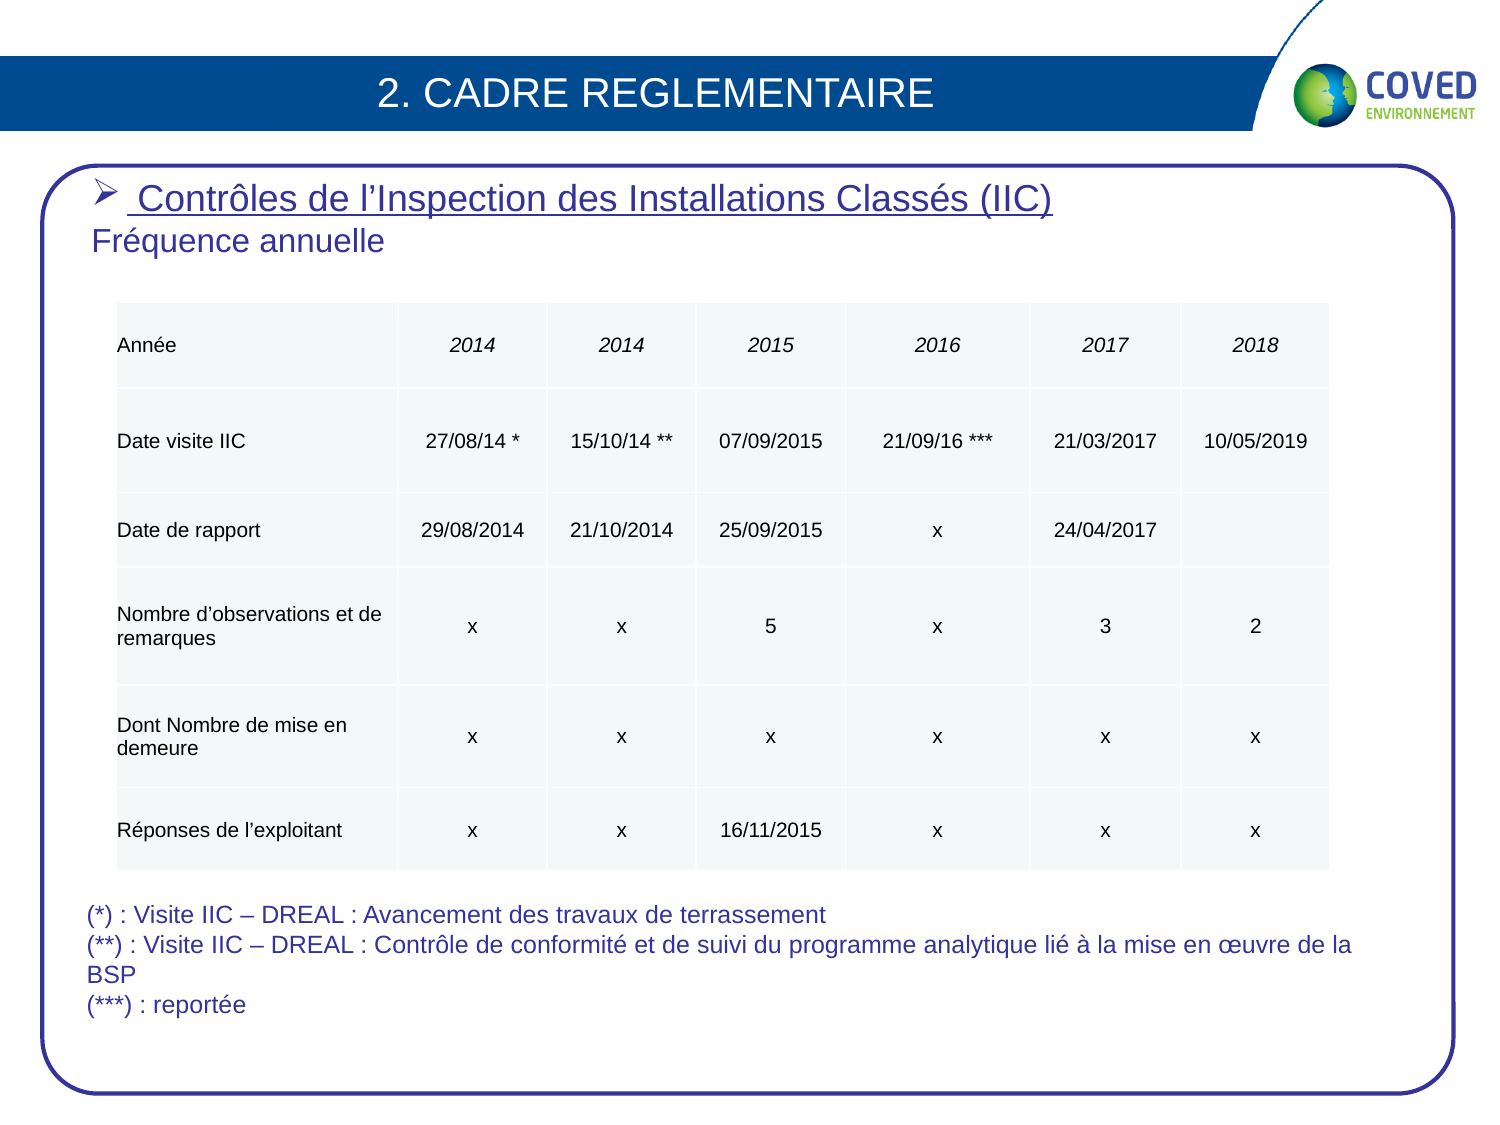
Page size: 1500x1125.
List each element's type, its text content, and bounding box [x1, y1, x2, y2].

table_header Année [117, 303, 397, 387]
table_header 2014 [399, 303, 546, 387]
text_box [42, 170, 1454, 1094]
table_cell 21/10/2014 [548, 493, 695, 566]
table_cell 10/05/2019 [1182, 389, 1329, 492]
text_box (*) : Visite IIC – DREAL : Avancement des travaux de terrassement (**) : Visite IIC – DREAL : Contrôle de conformité et de suivi du programme analytique lié à la mise en œuvre de la BSP (***) : reportée [71, 890, 1424, 1051]
table_cell Nombre d’observations et de remarques [117, 568, 397, 684]
table_cell 5 [697, 568, 845, 684]
table_cell 21/03/2017 [1031, 389, 1180, 492]
picture [0, 0, 1500, 135]
table_cell 15/10/14 ** [548, 389, 695, 492]
table_cell x [548, 788, 695, 870]
table_cell 21/09/16 *** [846, 389, 1029, 492]
table_cell x [1182, 788, 1329, 870]
table_cell x [846, 493, 1029, 566]
table_cell 16/11/2015 [697, 788, 845, 870]
table_cell 2 [1182, 568, 1329, 684]
table_cell x [548, 686, 695, 787]
table_cell 07/09/2015 [697, 389, 845, 492]
table_cell x [697, 686, 845, 787]
table_cell 27/08/14 * [399, 389, 546, 492]
table_cell x [846, 788, 1029, 870]
text_box [1280, 63, 1286, 133]
table_cell Réponses de l’exploitant [117, 788, 397, 870]
text_box Contrôles de l’Inspection des Installations Classés (IIC) Fréquence annuelle [76, 166, 1429, 267]
table_cell x [1031, 788, 1180, 870]
table_cell x [846, 686, 1029, 787]
text_box 2. CADRE REGLEMENTAIRE [18, 55, 1286, 127]
table_header 2014 [548, 303, 695, 387]
table_cell 25/09/2015 [697, 493, 845, 566]
text_box [1289, 0, 1479, 53]
table_cell 29/08/2014 [399, 493, 546, 566]
table_cell 3 [1031, 568, 1180, 684]
table_cell x [548, 568, 695, 684]
table_cell Dont Nombre de mise en demeure [117, 686, 397, 787]
table_cell Date visite IIC [117, 389, 397, 492]
table_cell x [399, 788, 546, 870]
table_cell x [399, 568, 546, 684]
table_cell 24/04/2017 [1031, 493, 1180, 566]
table_header 2016 [846, 303, 1029, 387]
table_header 2017 [1031, 303, 1180, 387]
table_cell x [399, 686, 546, 787]
table_cell x [1031, 686, 1180, 787]
table_cell x [846, 568, 1029, 684]
table_header 2015 [697, 303, 845, 387]
table_cell x [1182, 686, 1329, 787]
table_cell Date de rapport [117, 493, 397, 566]
table_cell [1182, 493, 1329, 566]
table_header 2018 [1182, 303, 1329, 387]
